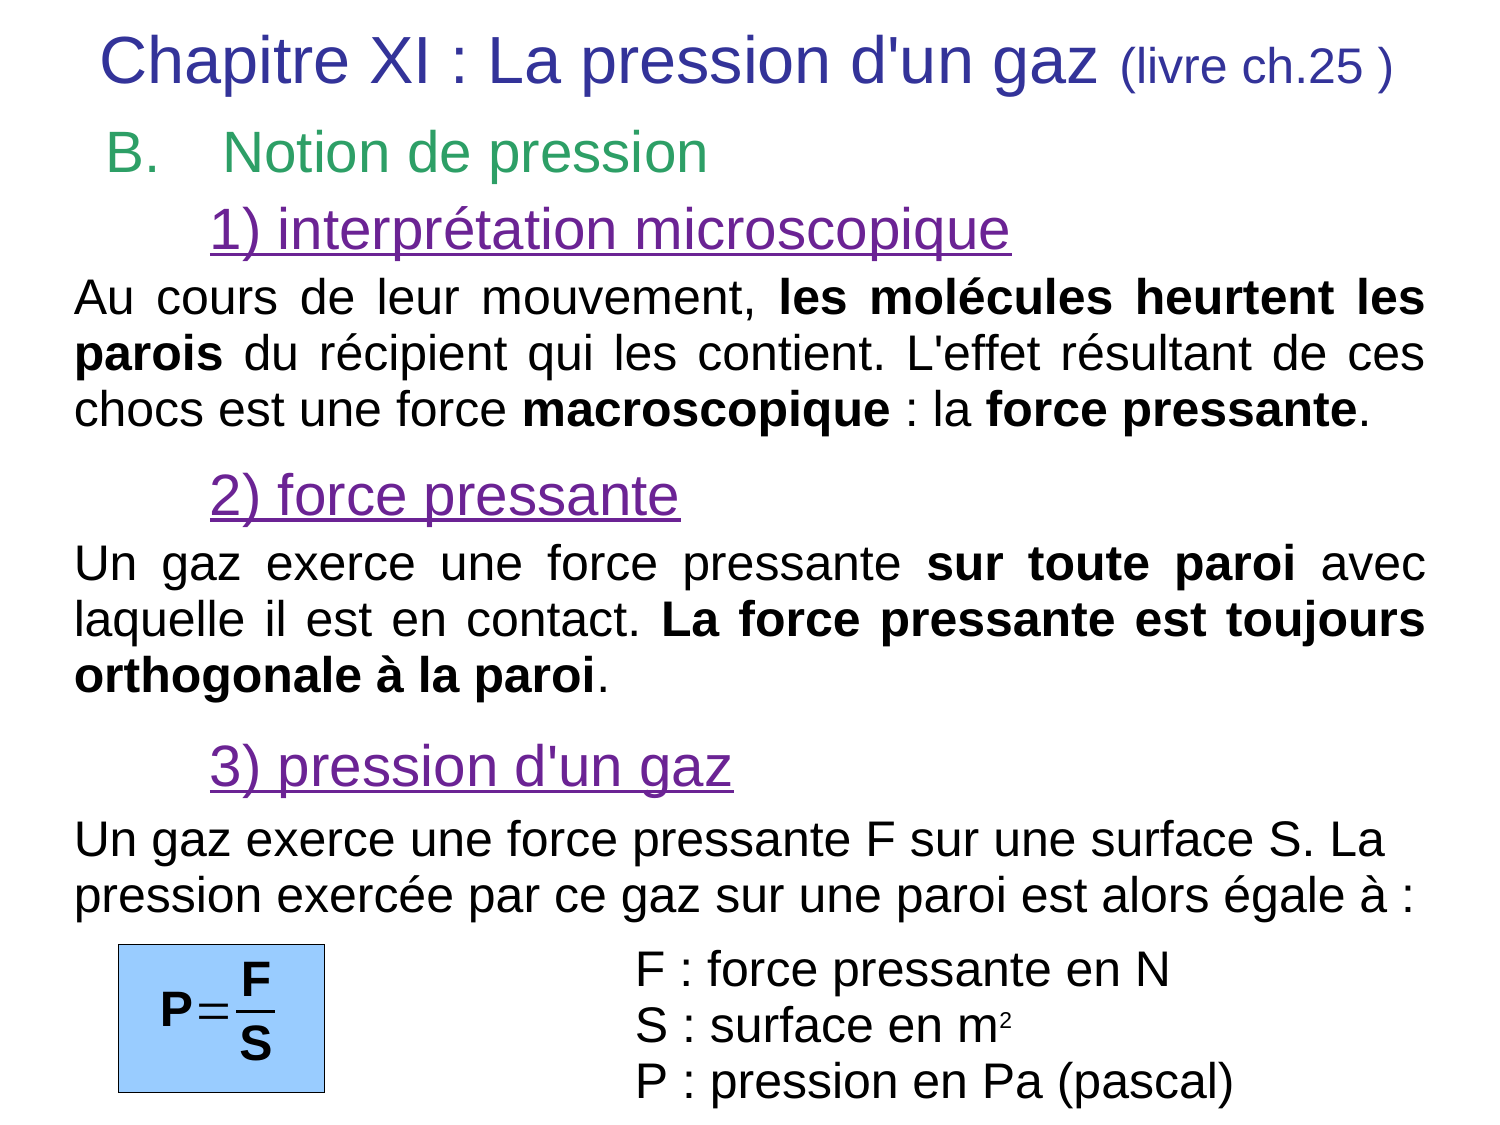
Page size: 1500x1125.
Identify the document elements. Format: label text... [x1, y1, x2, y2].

text_box F : force pressante en N S : surface en m2 P : pression en Pa (pascal) [620, 934, 1477, 1117]
title Chapitre XI : La pression d'un gaz (livre ch.25 ) [0, 1, 1500, 119]
text_box Un gaz exerce une force pressante sur toute paroi avec laquelle il est en contact. La force pressante est toujours orthogonale à la paroi. [59, 528, 1441, 715]
text_box 3) pression d'un gaz [195, 726, 1436, 804]
text_box Au cours de leur mouvement, les molécules heurtent les parois du récipient qui les contient. L'effet résultant de ces chocs est une force macroscopique : la force pressante. [59, 262, 1441, 449]
text_box [118, 944, 325, 1093]
text_box 2) force pressante [195, 454, 1436, 528]
text_box Un gaz exerce une force pressante F sur une surface S. La pression exercée par ce gaz sur une paroi est alors égale à : [59, 804, 1477, 931]
chart [153, 951, 284, 1072]
text_box B. Notion de pression [15, 112, 1477, 243]
text_box 1) interprétation microscopique [195, 188, 1436, 290]
